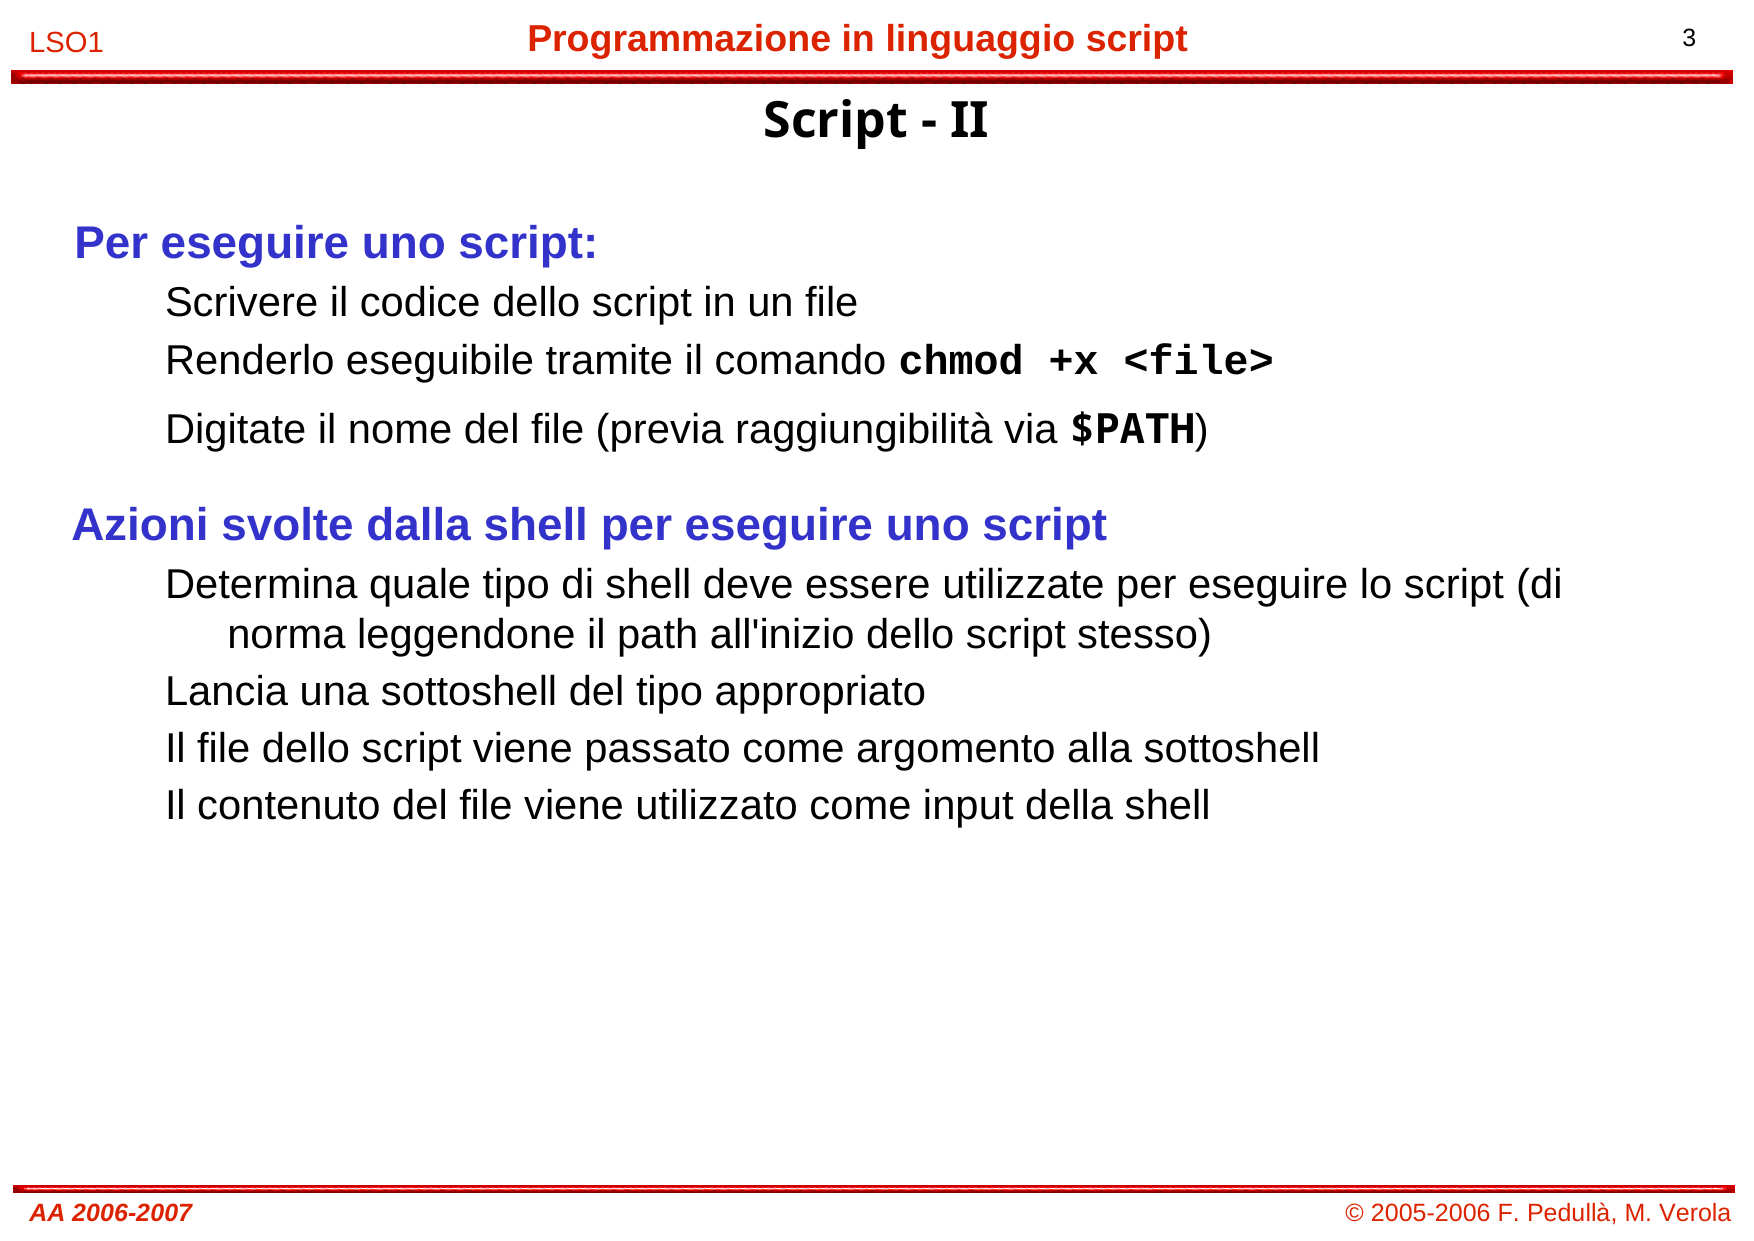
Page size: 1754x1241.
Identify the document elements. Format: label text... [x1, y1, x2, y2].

picture [11, 70, 1733, 84]
list Per eseguire uno script: Scrivere il codice dello script in un file Renderlo eseguibile tramite il comando chmod +x <file> Digitate il nome del file (previa raggiungibilità via $PATH) Azioni svolte dalla shell per eseguire uno script Determina quale tipo di shell deve essere utilizzate per eseguire lo script (di norma leggendone il path all'inizio dello script stesso) Lancia una sottoshell del tipo appropriato Il file dello script viene passato come argomento alla sottoshell Il contenuto del file viene utilizzato come input della shell [56, 205, 1694, 1191]
picture [13, 1185, 1735, 1193]
title Script - II [738, 72, 1016, 168]
